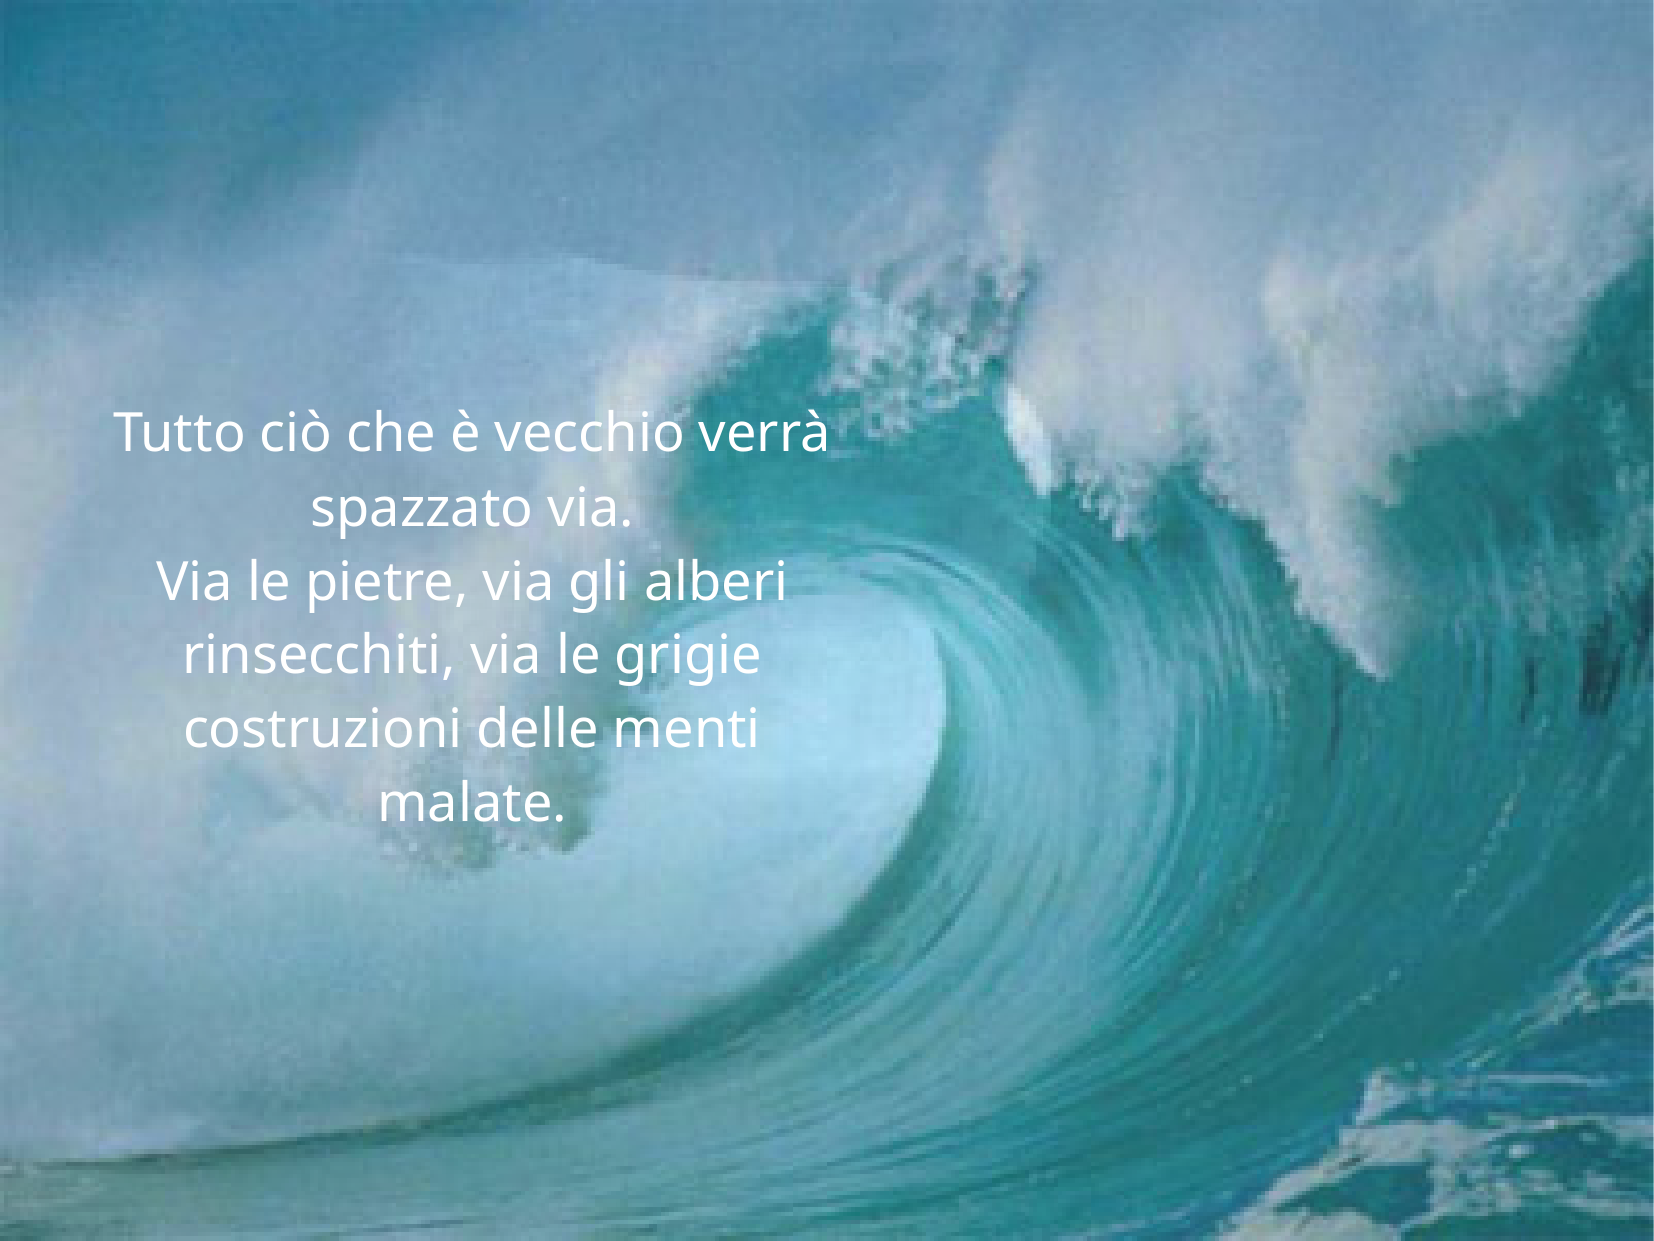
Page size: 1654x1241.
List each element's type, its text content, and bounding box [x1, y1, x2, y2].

picture [0, 0, 1654, 1241]
title Tutto ciò che è vecchio verrà spazzato via. Via le pietre, via gli alberi rinsecchiti, via le grigie costruzioni delle menti malate. [88, 405, 857, 827]
